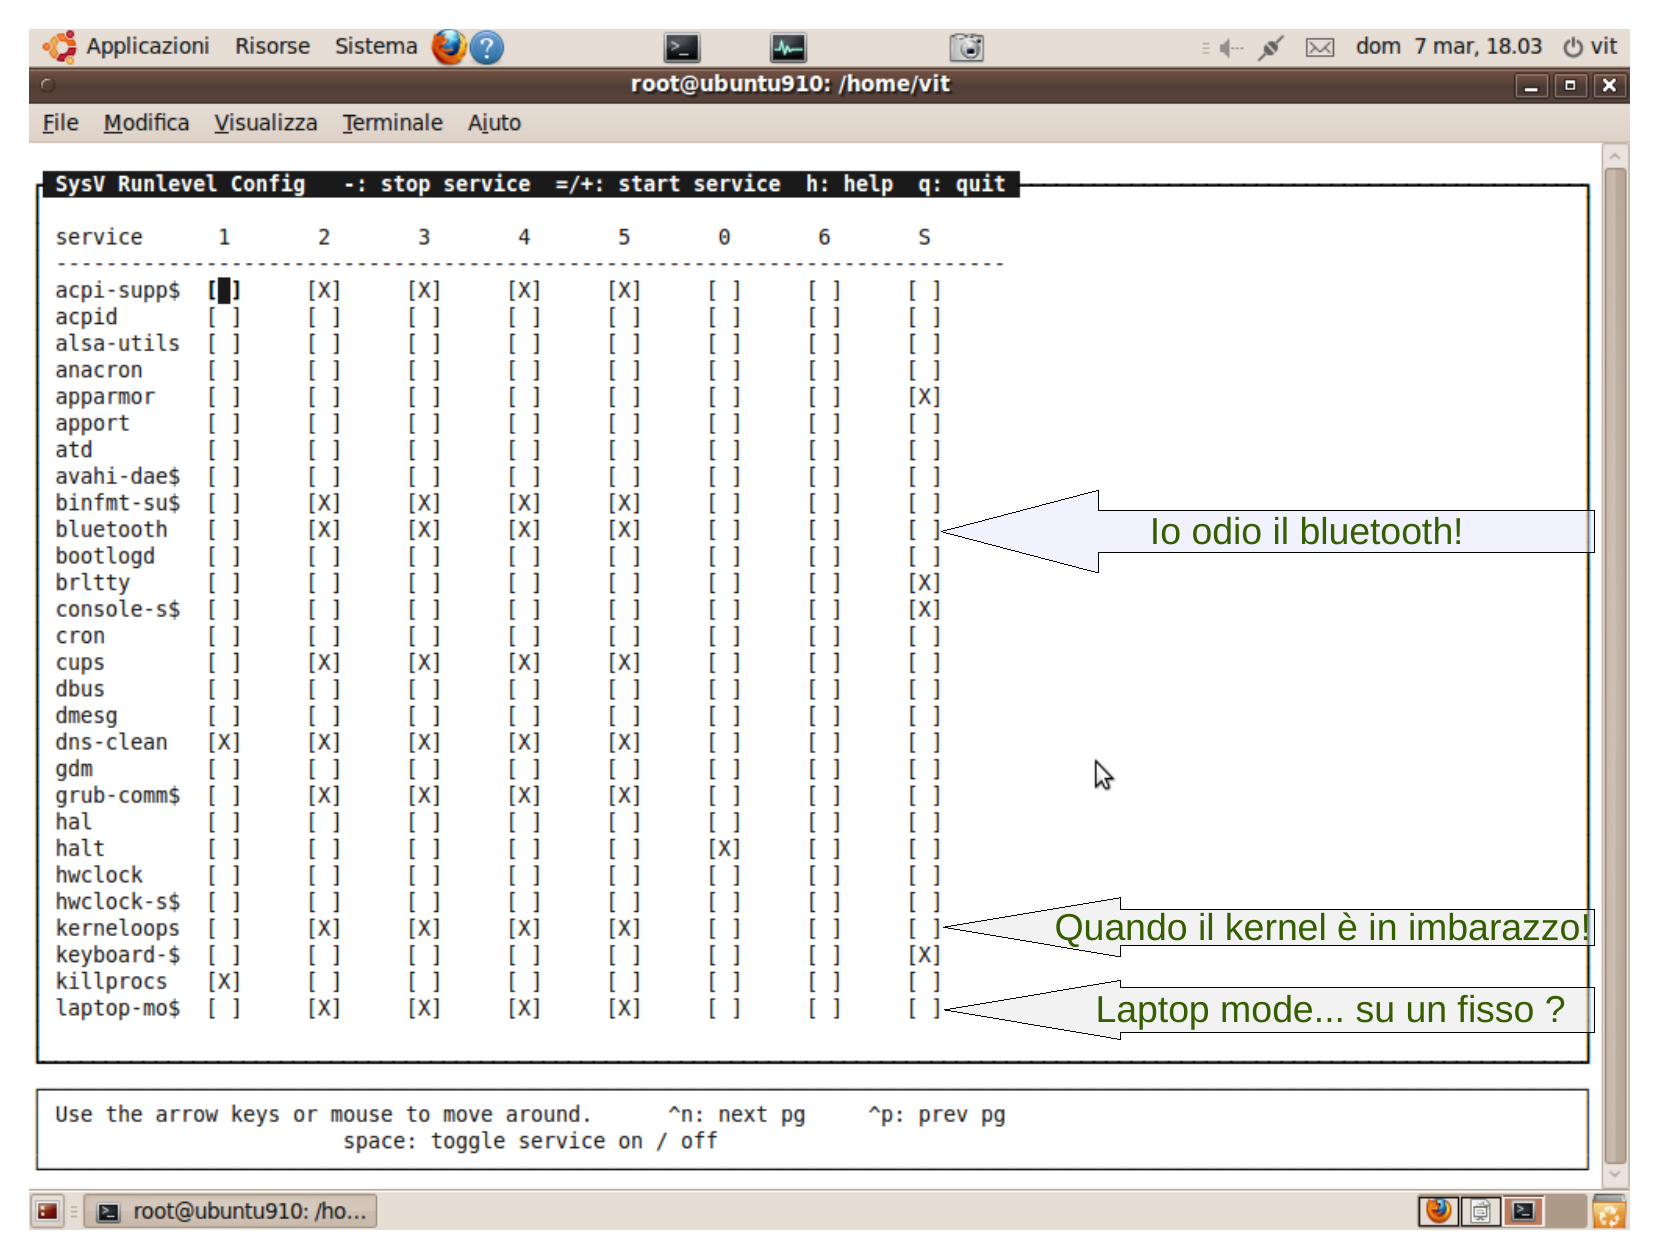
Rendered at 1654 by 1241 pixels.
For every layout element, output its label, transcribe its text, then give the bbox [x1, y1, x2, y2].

picture [0, 0, 1654, 1241]
text_box Io odio il bluetooth! [941, 490, 1595, 573]
text_box Quando il kernel è in imbarazzo! [943, 897, 1595, 957]
text_box Laptop mode... su un fisso ? [944, 980, 1595, 1040]
